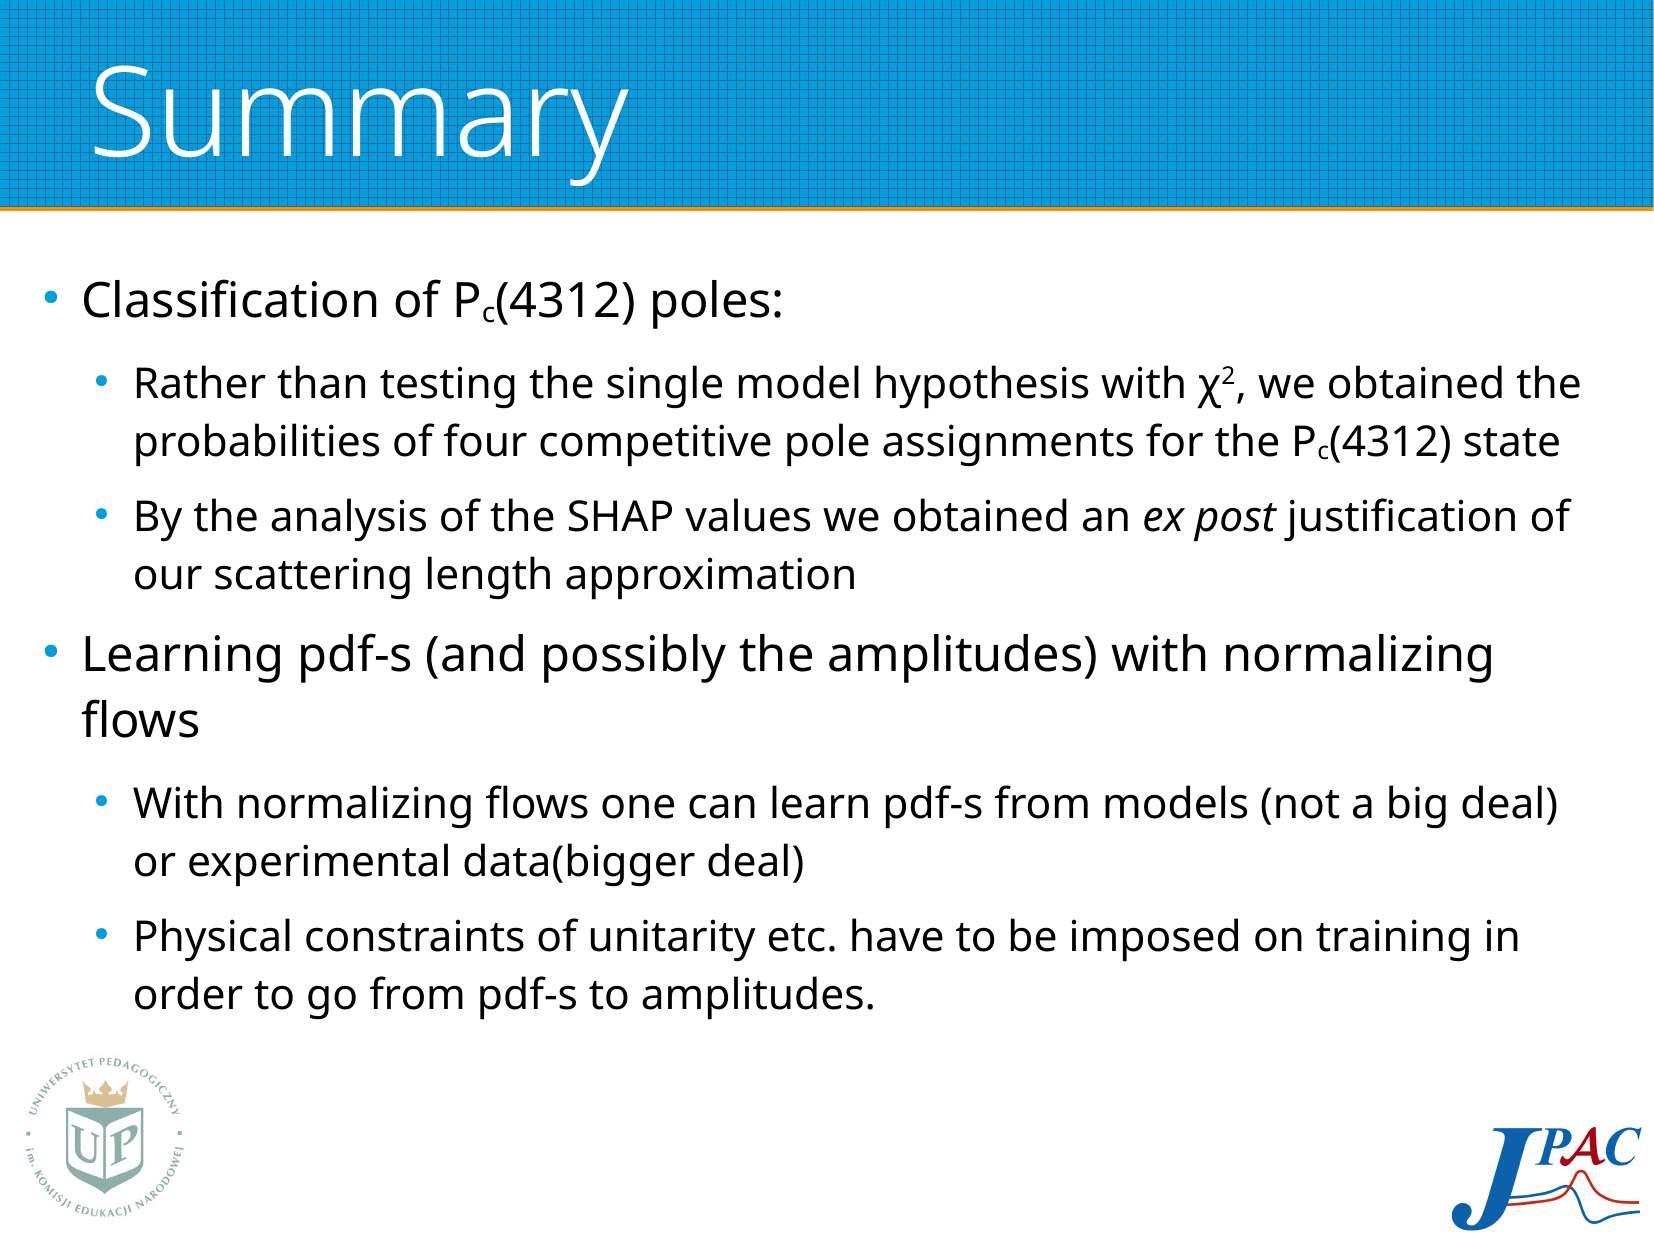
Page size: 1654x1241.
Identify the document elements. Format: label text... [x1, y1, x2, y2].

title Summary [88, 5, 1565, 193]
picture [21, 1053, 188, 1221]
picture [1440, 1121, 1654, 1241]
list Classification of Pc(4312) poles: Rather than testing the single model hypothesis with χ2, we obtained the probabilities of four competitive pole assignments for the Pc(4312) state By the analysis of the SHAP values we obtained an ex post justification of our scattering length approximation Learning pdf-s (and possibly the amplitudes) with normalizing flows With normalizing flows one can learn pdf-s from models (not a big deal) or experimental data(bigger deal) Physical constraints of unitarity etc. have to be imposed on training in order to go from pdf-s to amplitudes. [29, 265, 1595, 1083]
